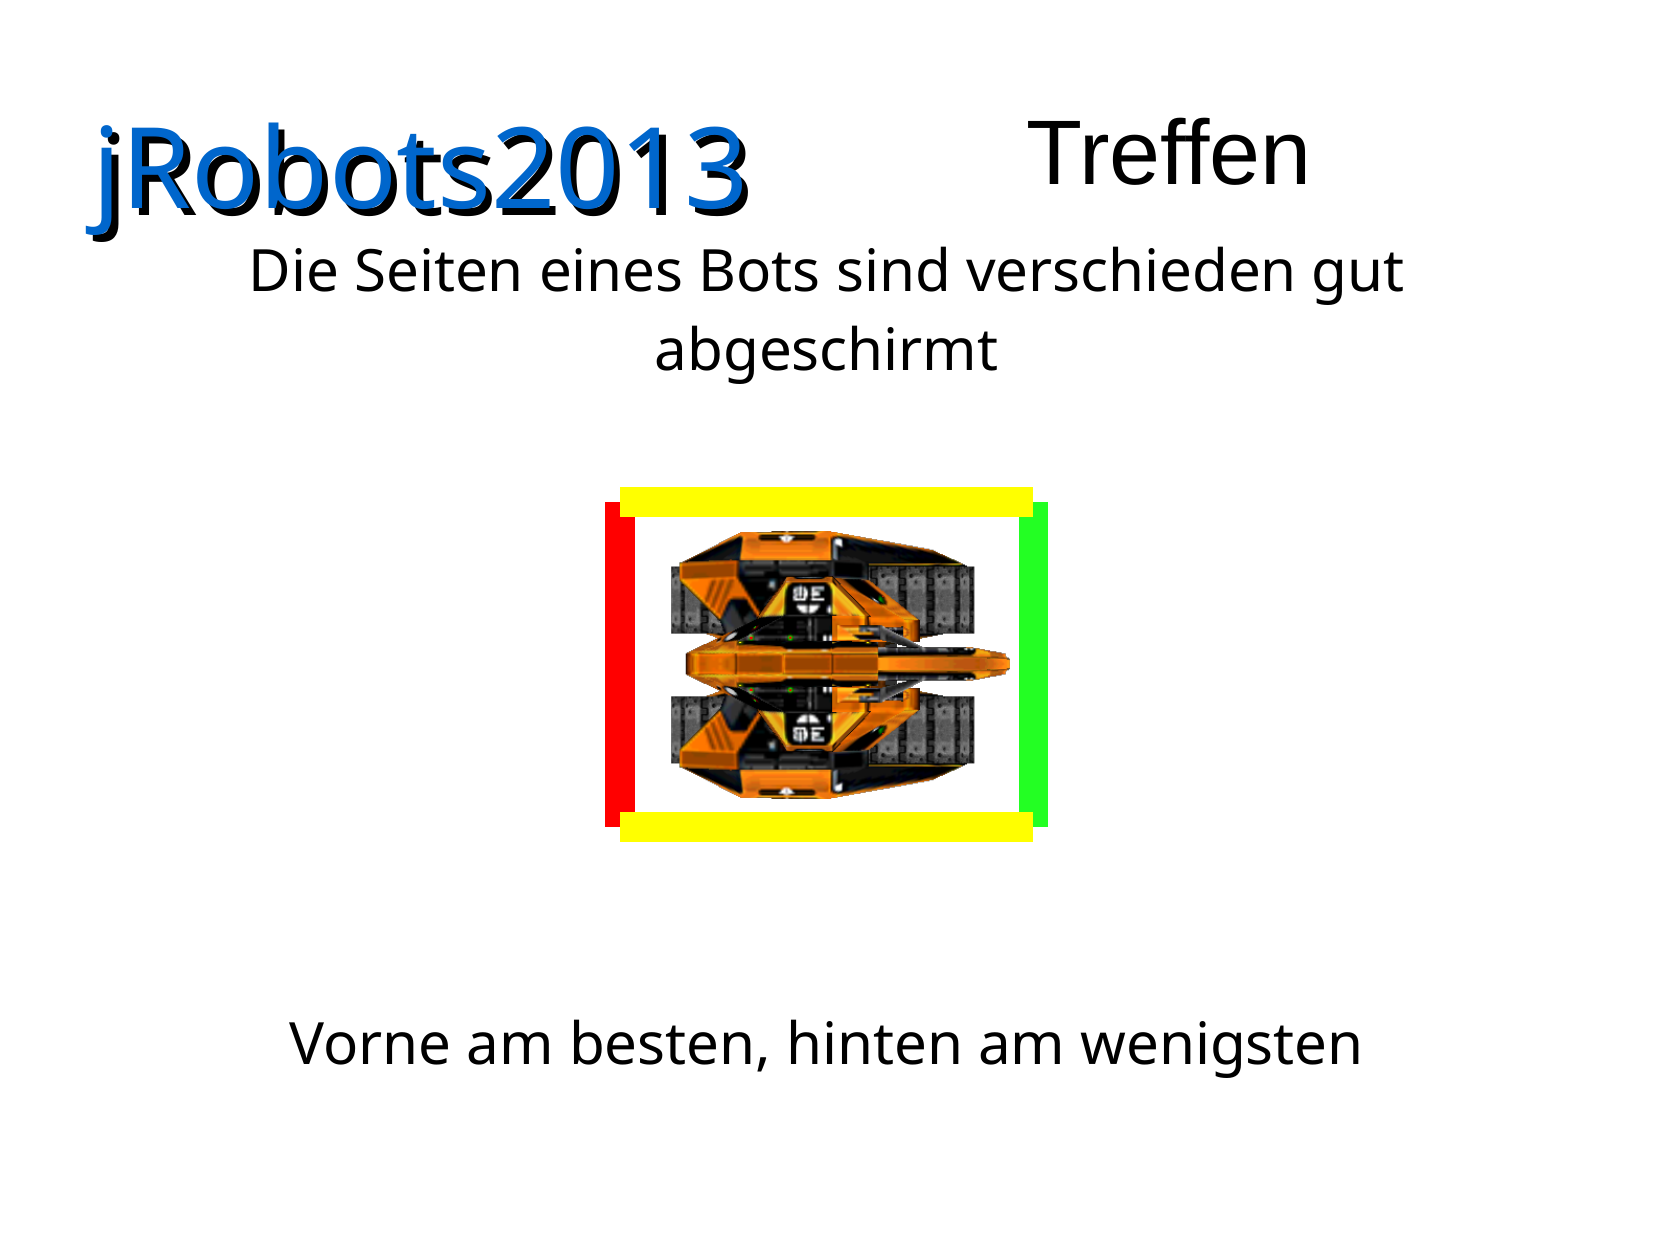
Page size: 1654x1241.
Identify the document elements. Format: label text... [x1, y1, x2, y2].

subtitle Die Seiten eines Bots sind verschieden gut abgeschirmt Vorne am besten, hinten am wenigsten [82, 265, 1571, 1182]
title Treffen [767, 49, 1571, 257]
picture [667, 531, 1012, 799]
